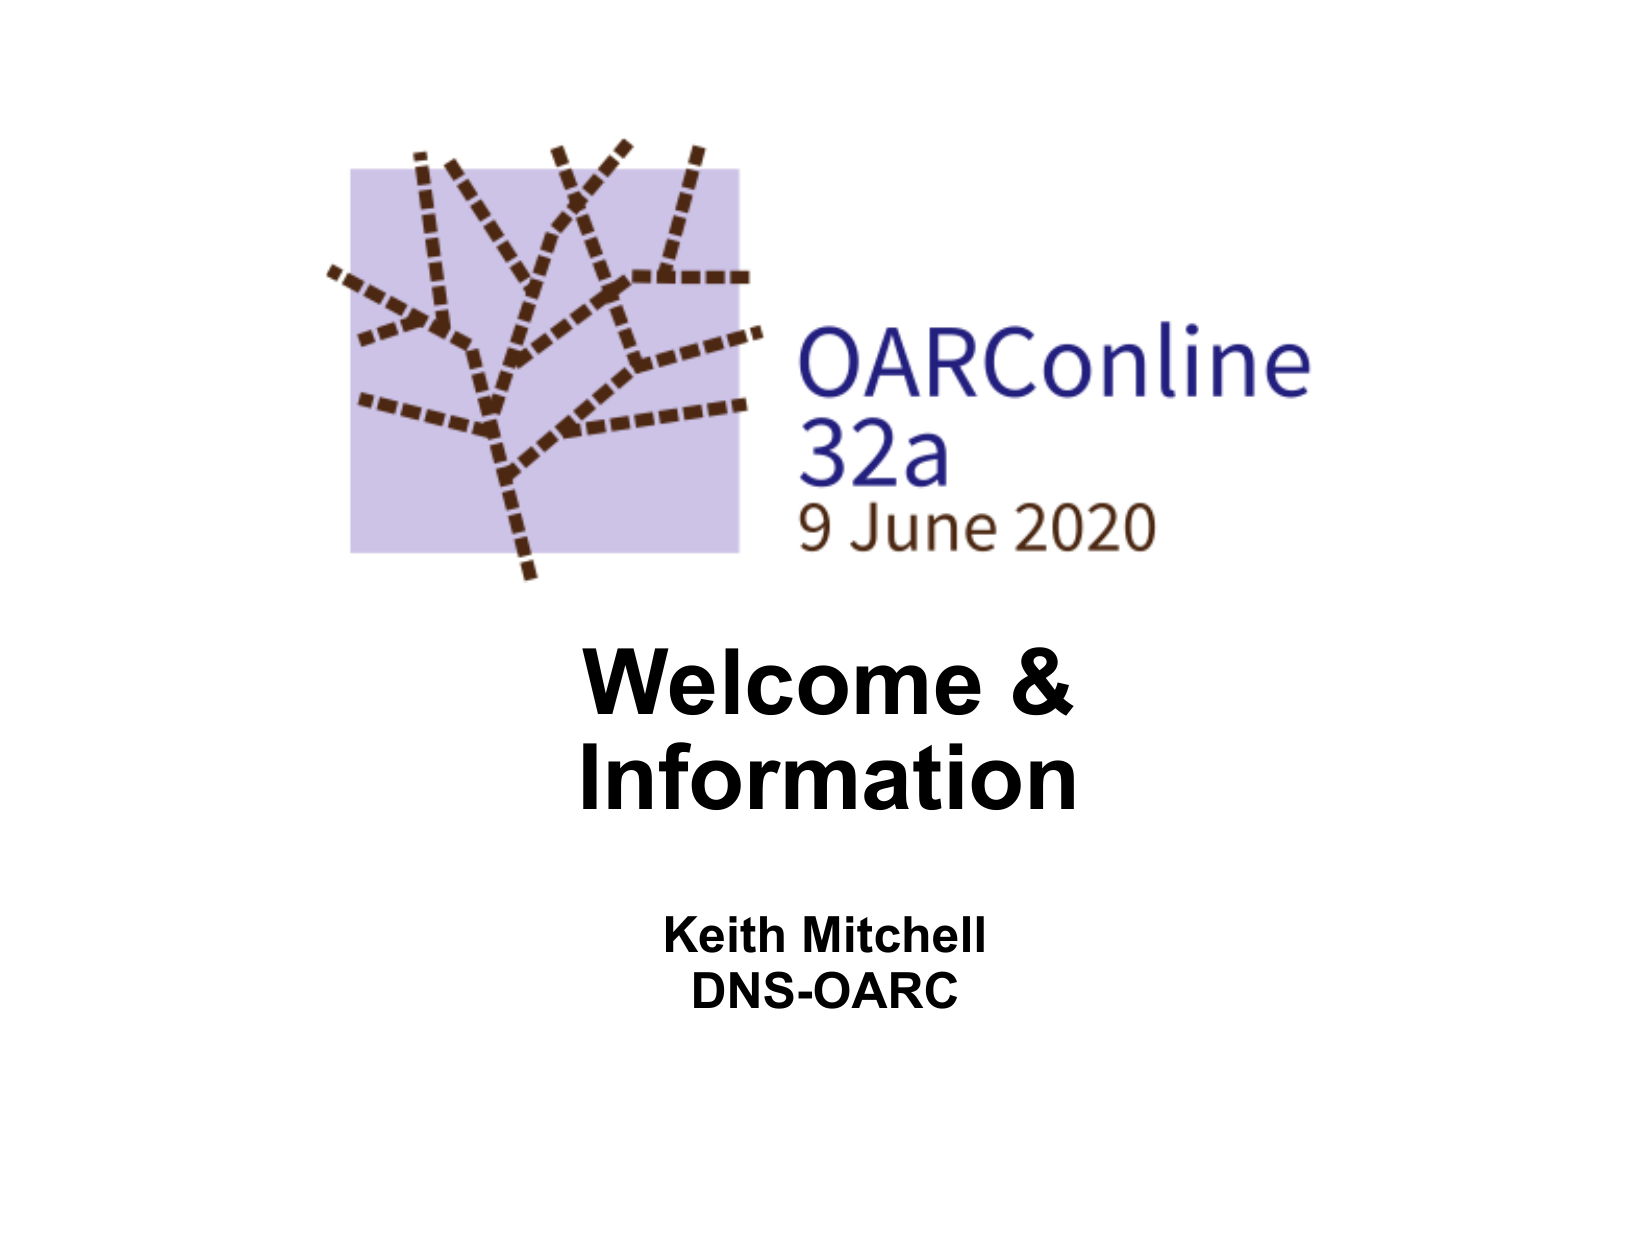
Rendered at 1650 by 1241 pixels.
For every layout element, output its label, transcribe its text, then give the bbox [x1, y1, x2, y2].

picture [326, 138, 1324, 583]
text_box Keith Mitchell DNS-OARC [618, 899, 1032, 1027]
text_box Welcome & Information [562, 583, 1097, 837]
